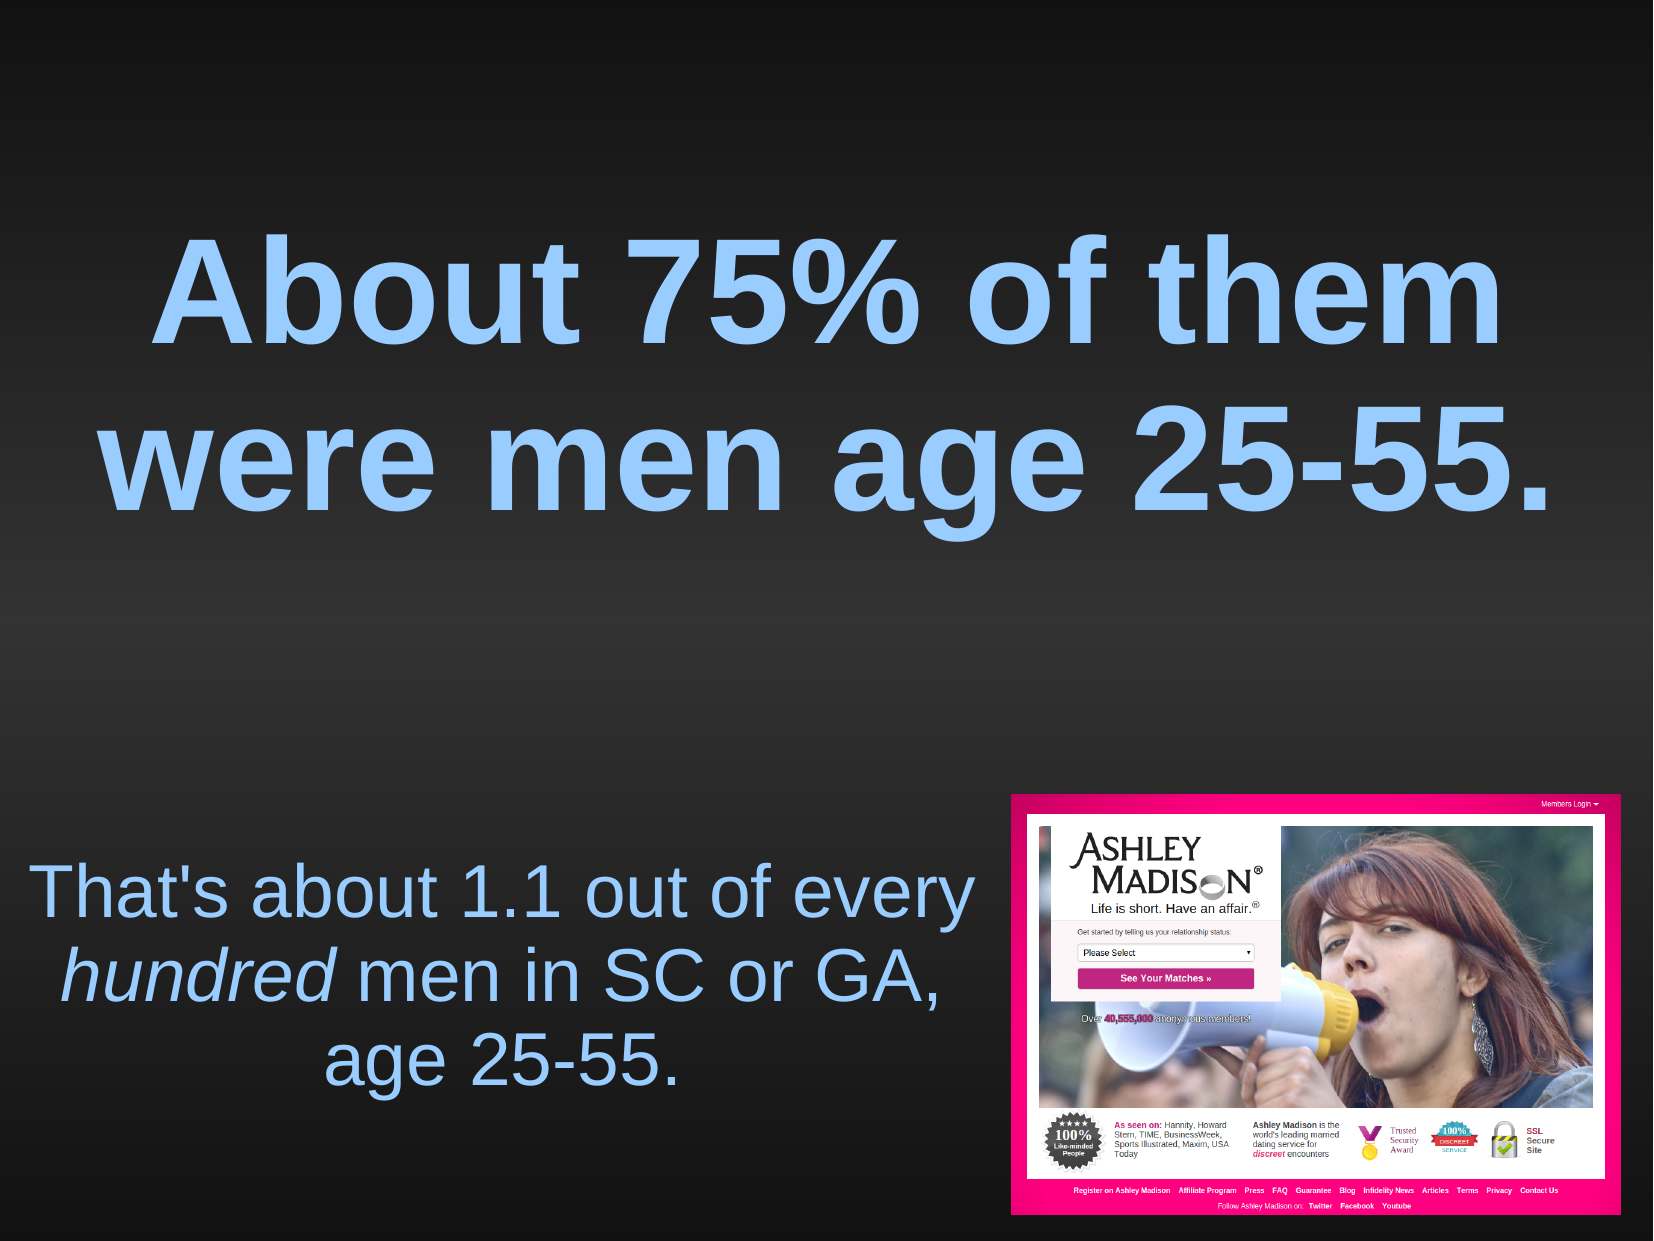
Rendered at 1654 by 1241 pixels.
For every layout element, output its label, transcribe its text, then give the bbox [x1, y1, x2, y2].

title About 75% of them were men age 25-55. [3, 0, 1653, 886]
picture [1011, 794, 1621, 1216]
title That's about 1.1 out of every hundred men in SC or GA, age 25-55. [15, 735, 991, 1216]
